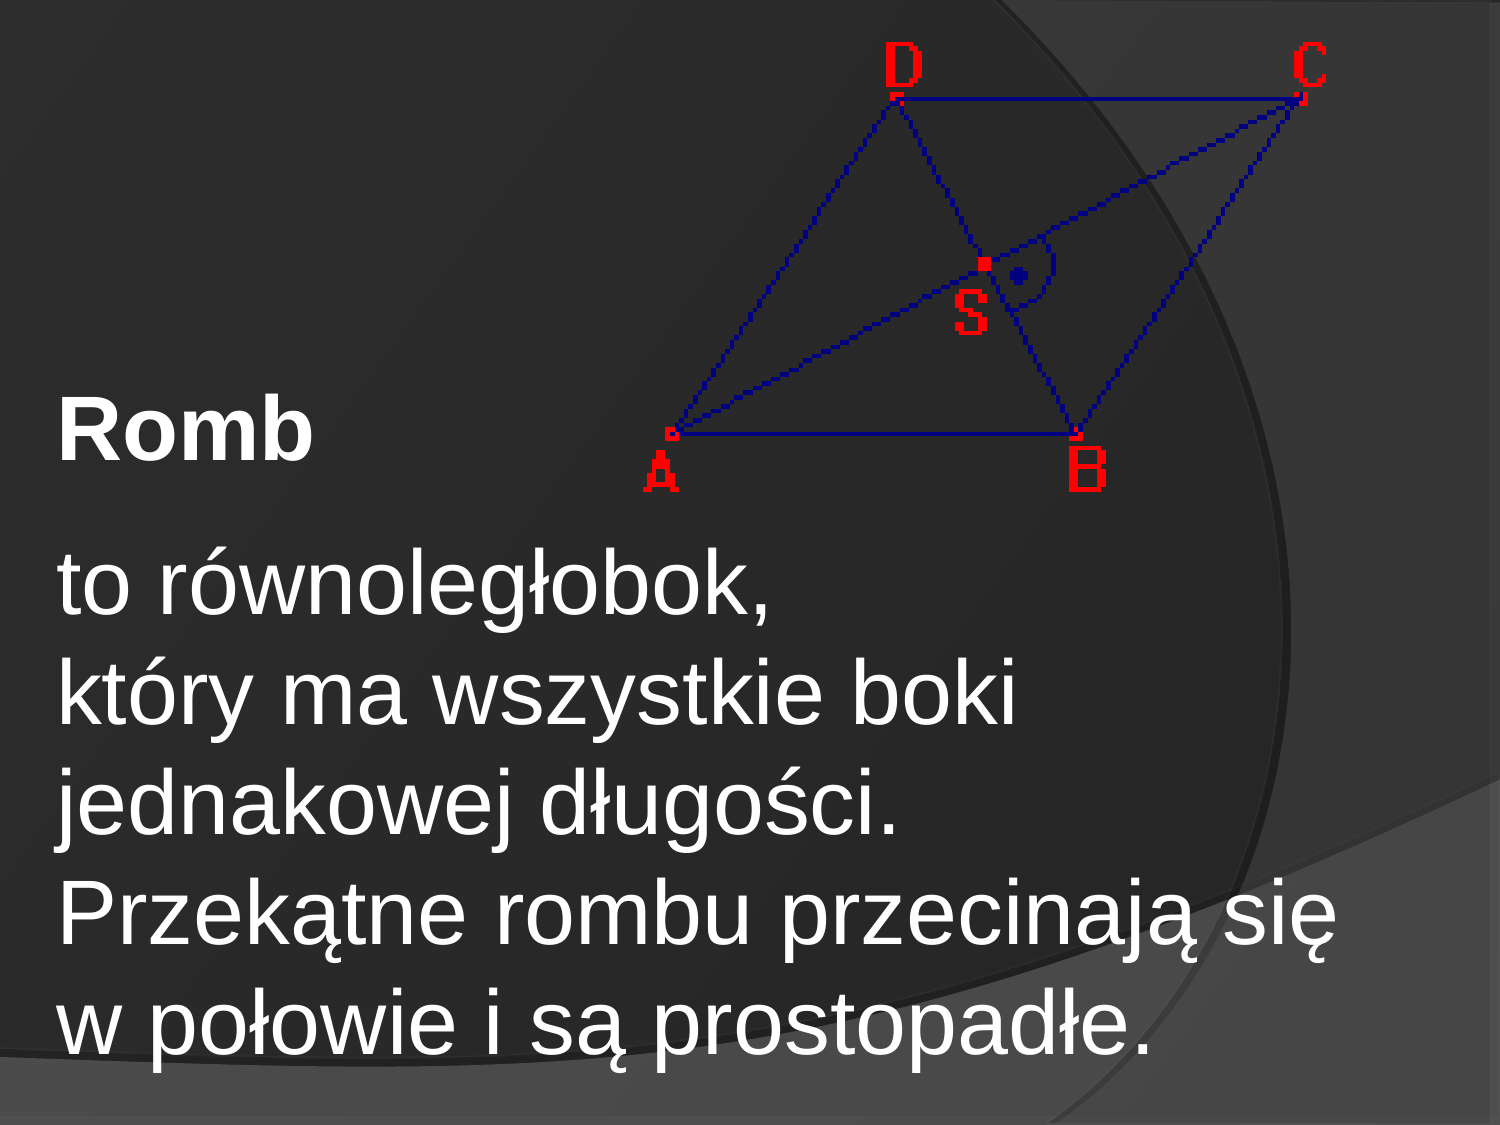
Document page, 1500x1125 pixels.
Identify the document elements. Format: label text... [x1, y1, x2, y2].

text_box Romb [41, 362, 342, 487]
picture [643, 42, 1336, 492]
text_box to równoległobok, który ma wszystkie boki jednakowej długości. Przekątne rombu przecinają się w połowie i są prostopadłe. [41, 515, 1500, 1080]
